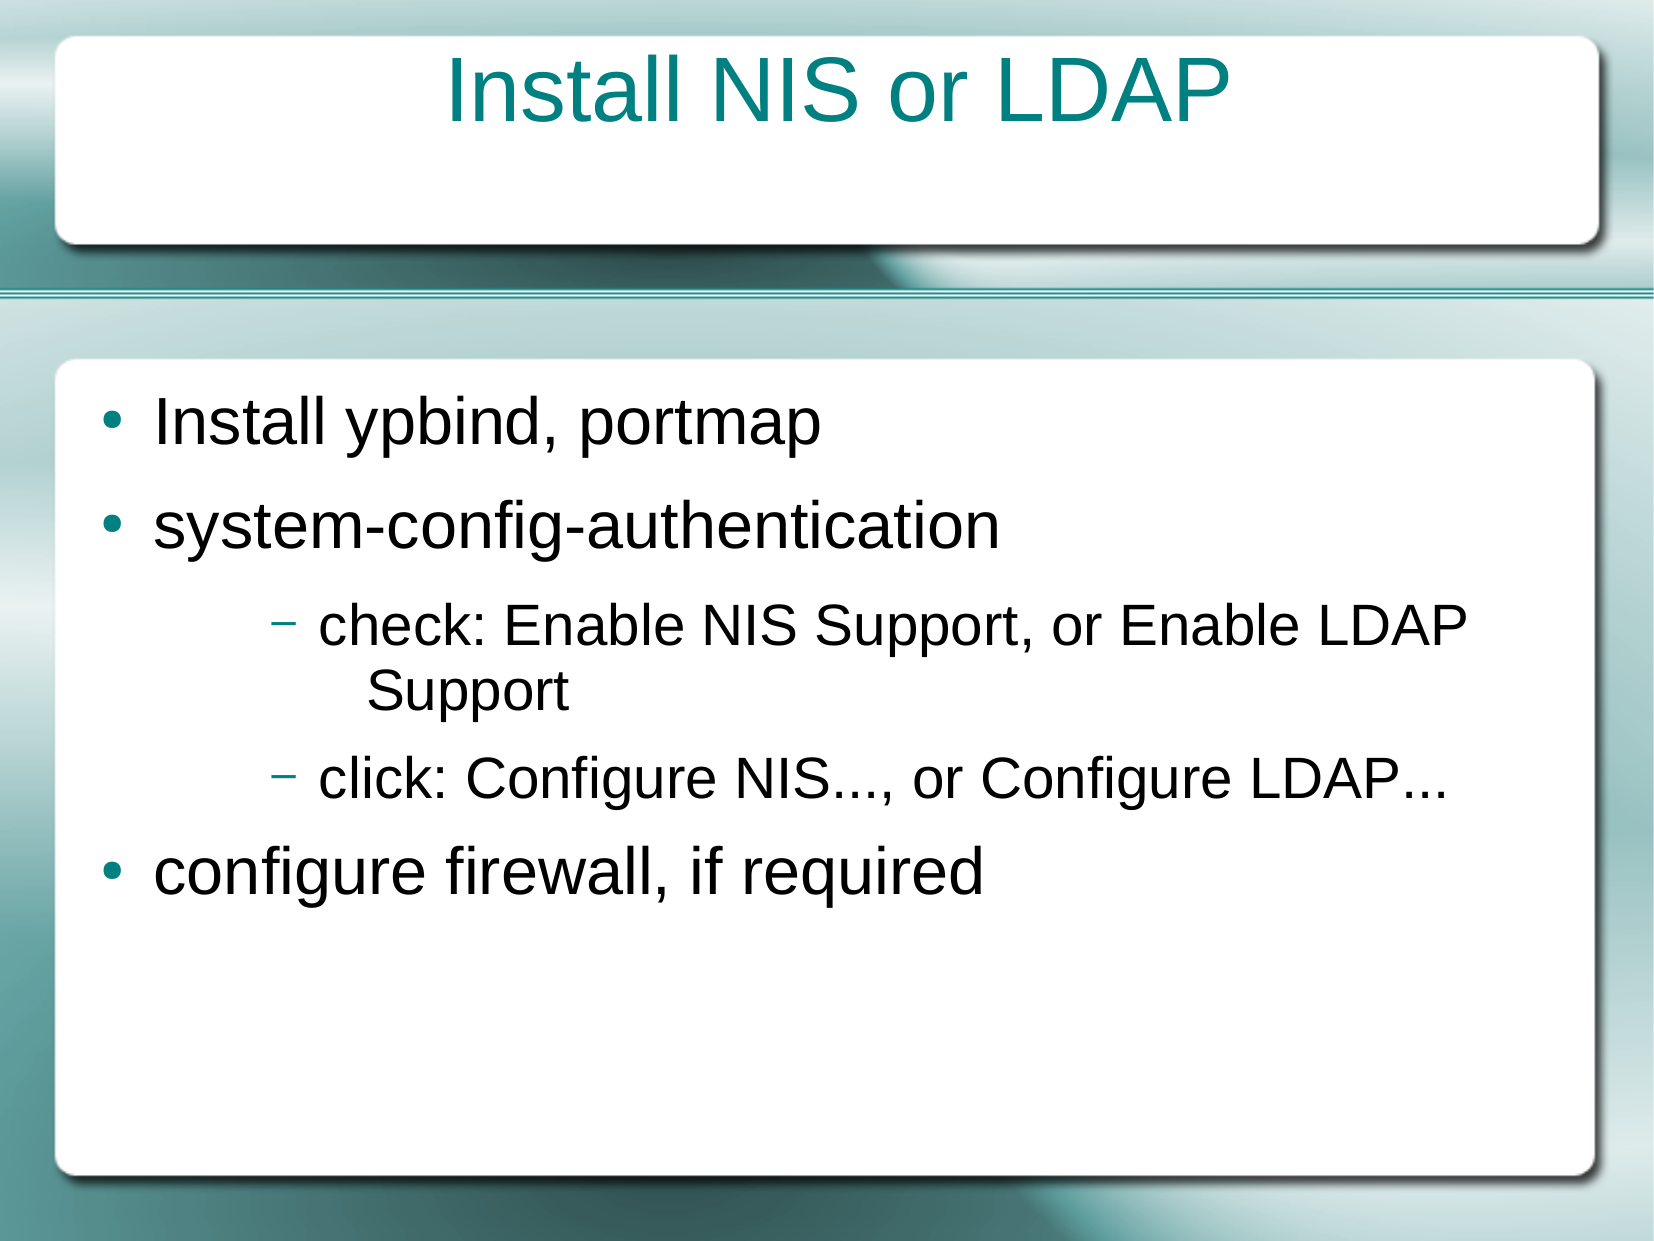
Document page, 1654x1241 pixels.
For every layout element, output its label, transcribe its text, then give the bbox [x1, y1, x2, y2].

title Install NIS or LDAP [82, 38, 1571, 244]
list Install ypbind, portmap system-config-authentication check: Enable NIS Support, or Enable LDAP Support click: Configure NIS..., or Configure LDAP... configure firewall, if required [82, 383, 1571, 1019]
picture [0, 0, 1654, 1241]
